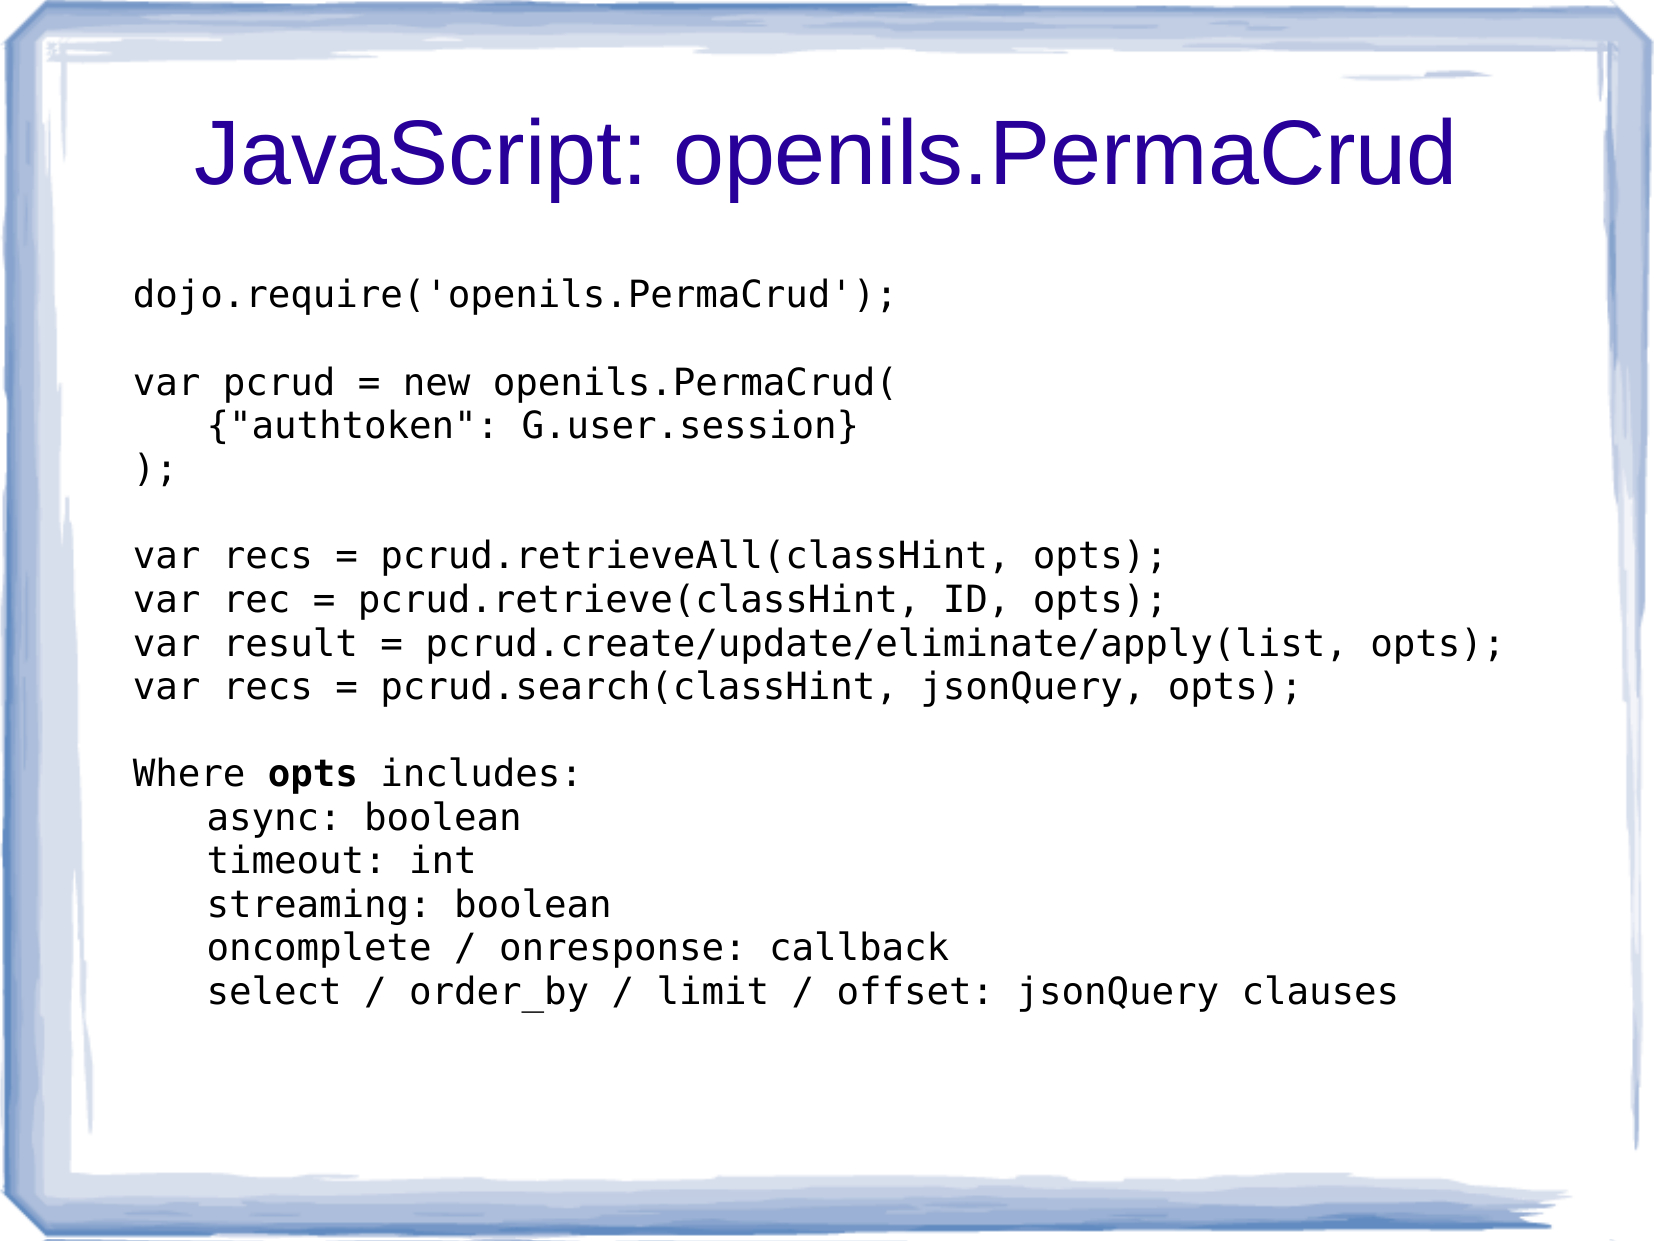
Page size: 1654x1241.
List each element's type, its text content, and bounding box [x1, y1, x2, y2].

text_box dojo.require('openils.PermaCrud'); var pcrud = new openils.PermaCrud( {"authtoken": G.user.session} ); var recs = pcrud.retrieveAll(classHint, opts); var rec = pcrud.retrieve(classHint, ID, opts); var result = pcrud.create/update/eliminate/apply(list, opts); var recs = pcrud.search(classHint, jsonQuery, opts); Where opts includes: async: boolean timeout: int streaming: boolean oncomplete / onresponse: callback select / order_by / limit / offset: jsonQuery clauses [118, 265, 1595, 1064]
picture [0, 0, 1654, 1241]
title JavaScript: openils.PermaCrud [82, 49, 1571, 257]
